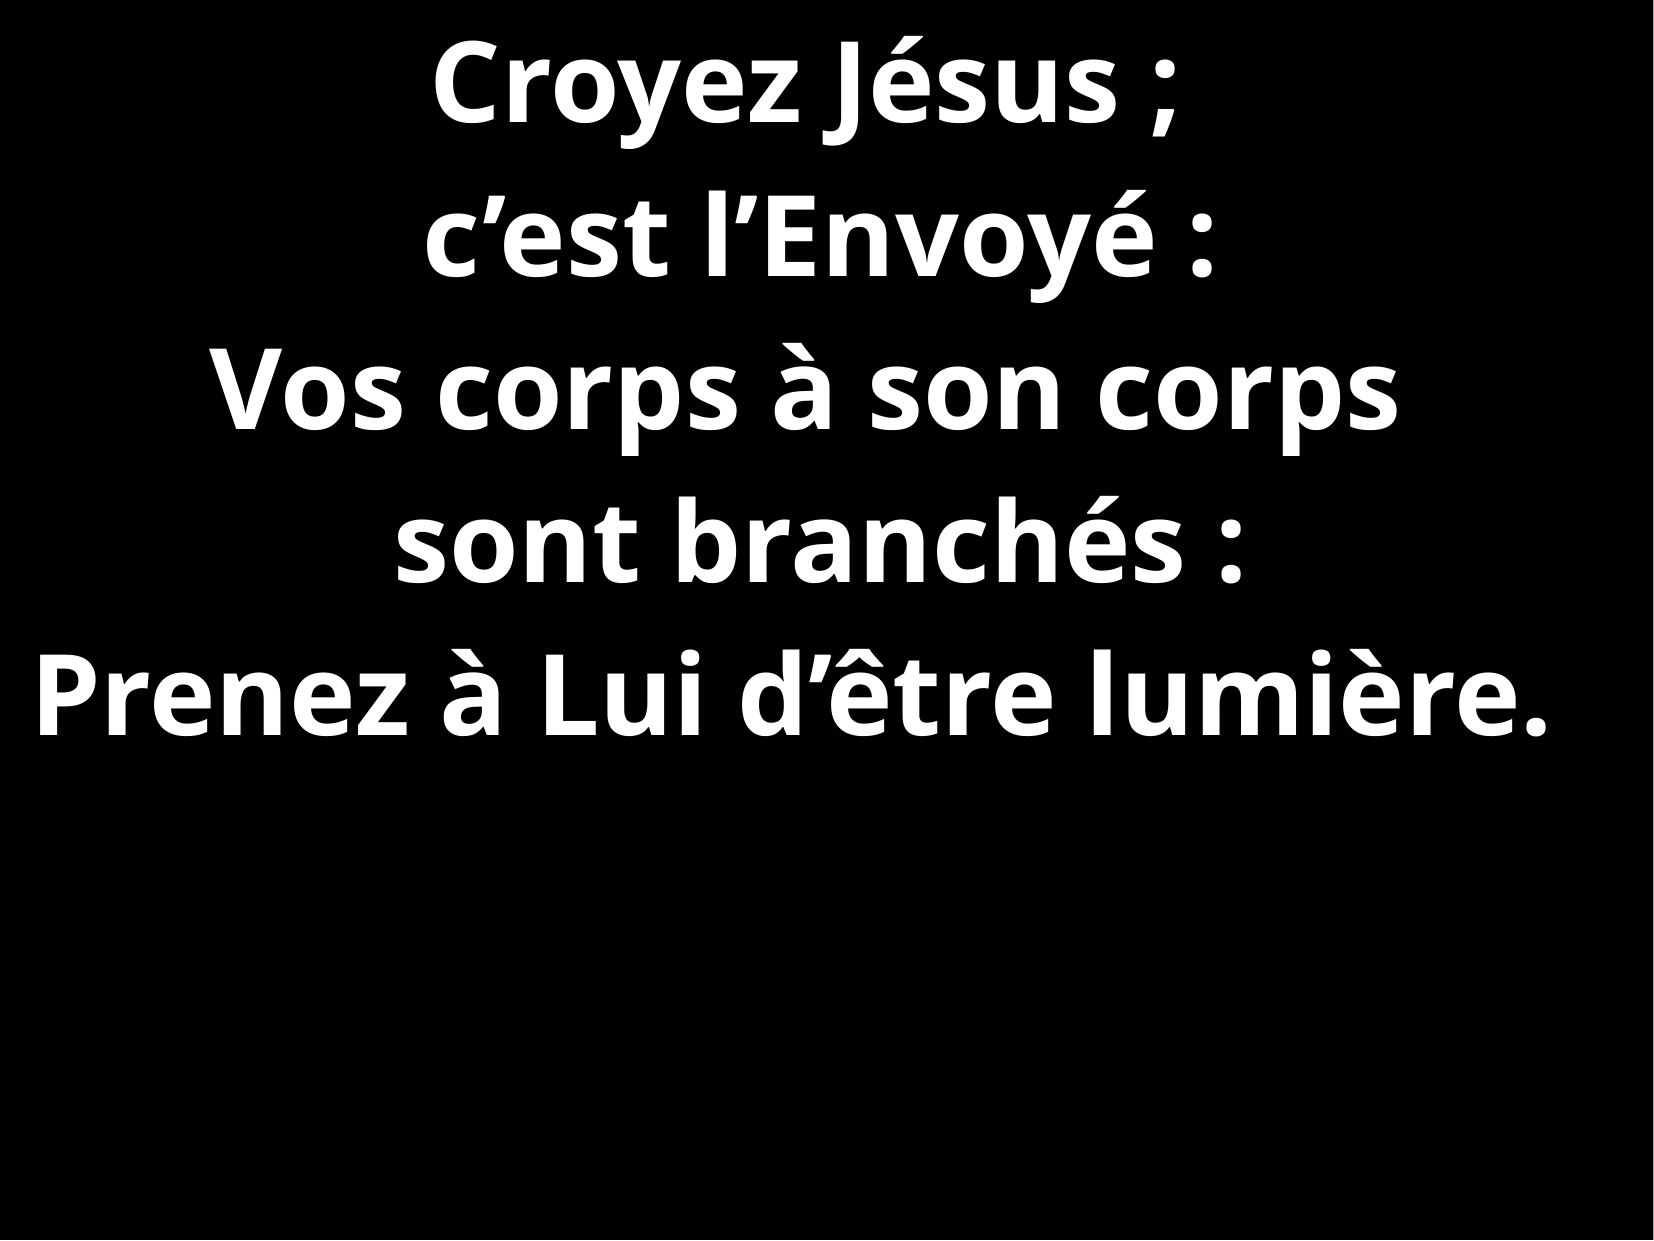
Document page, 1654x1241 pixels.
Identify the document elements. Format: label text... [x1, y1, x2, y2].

list Croyez Jésus ; c’est l’Envoyé : Vos corps à son corps sont branchés : Prenez à Lui d’être lumière. [0, 2, 1642, 1241]
